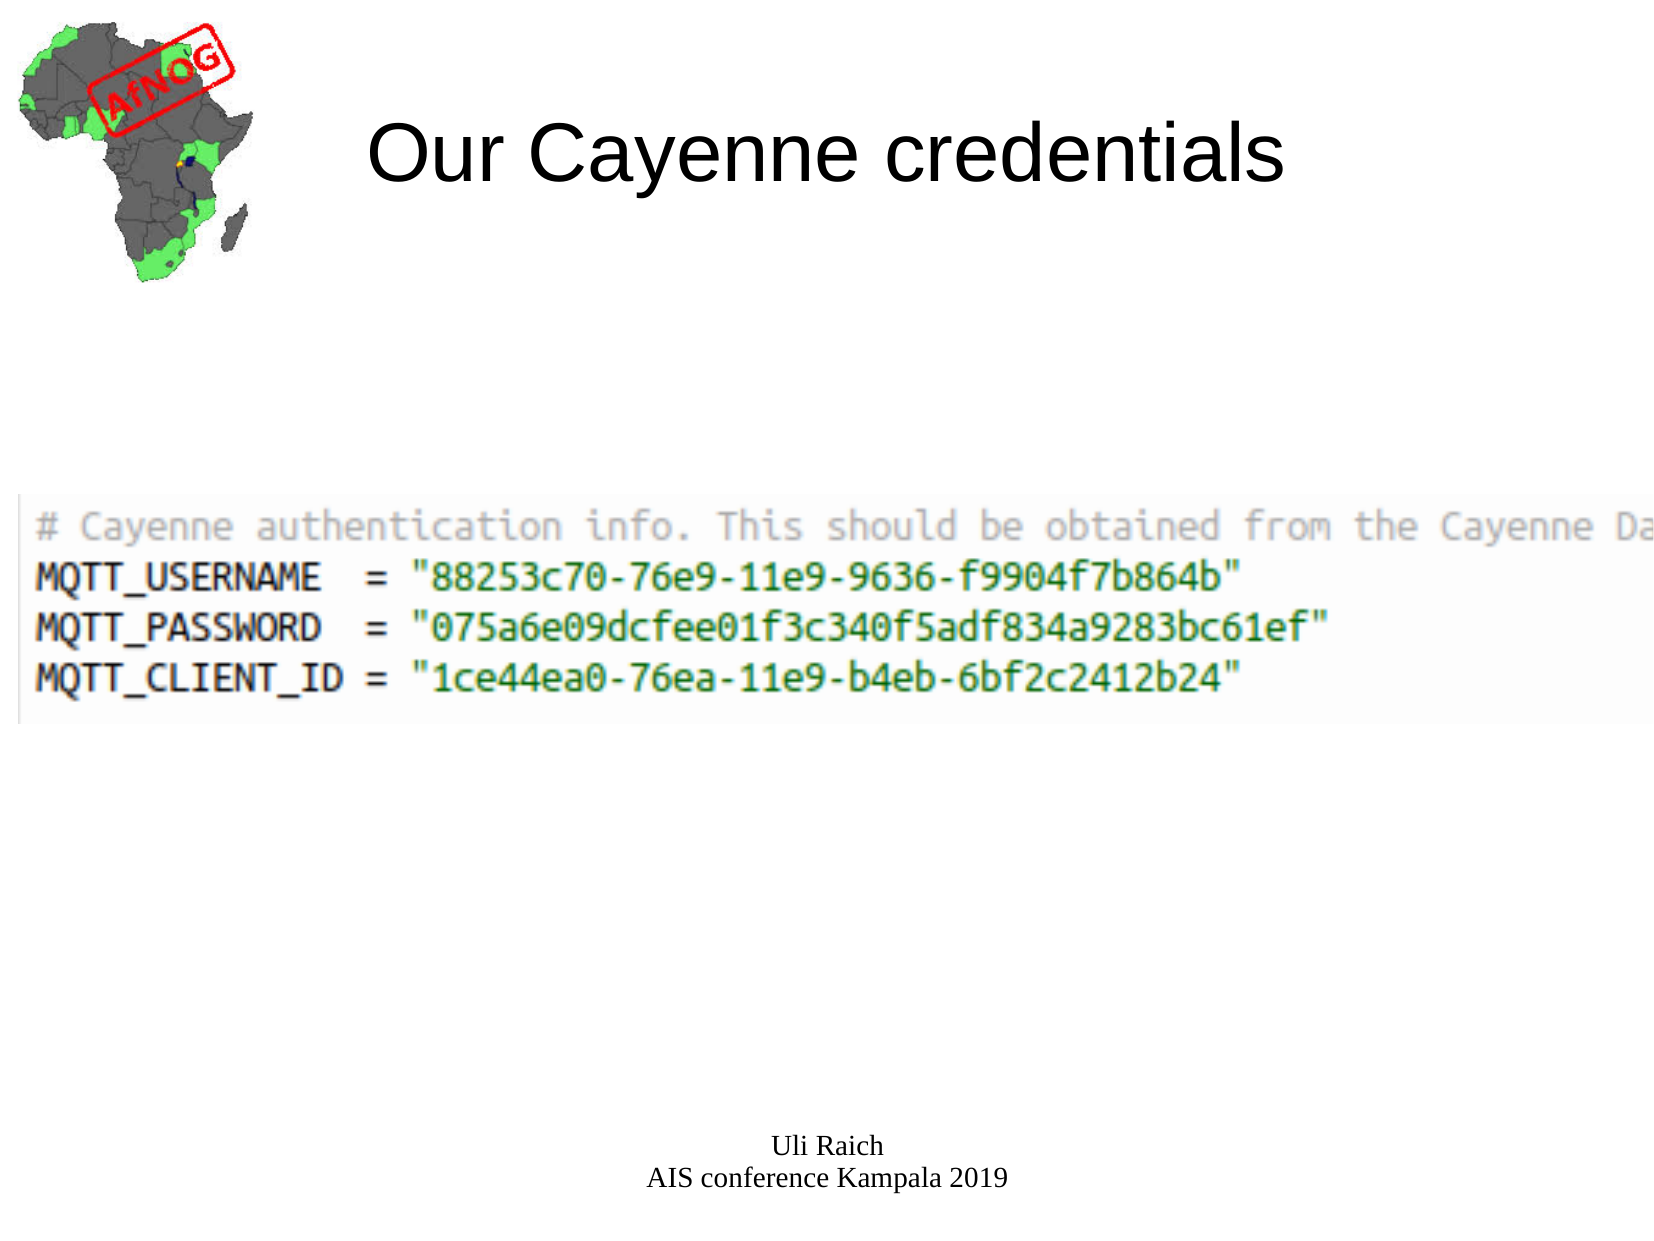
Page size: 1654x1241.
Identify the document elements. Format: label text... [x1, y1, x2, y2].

title Our Cayenne credentials [82, 49, 1571, 257]
picture [18, 494, 1654, 724]
picture [9, 0, 259, 291]
